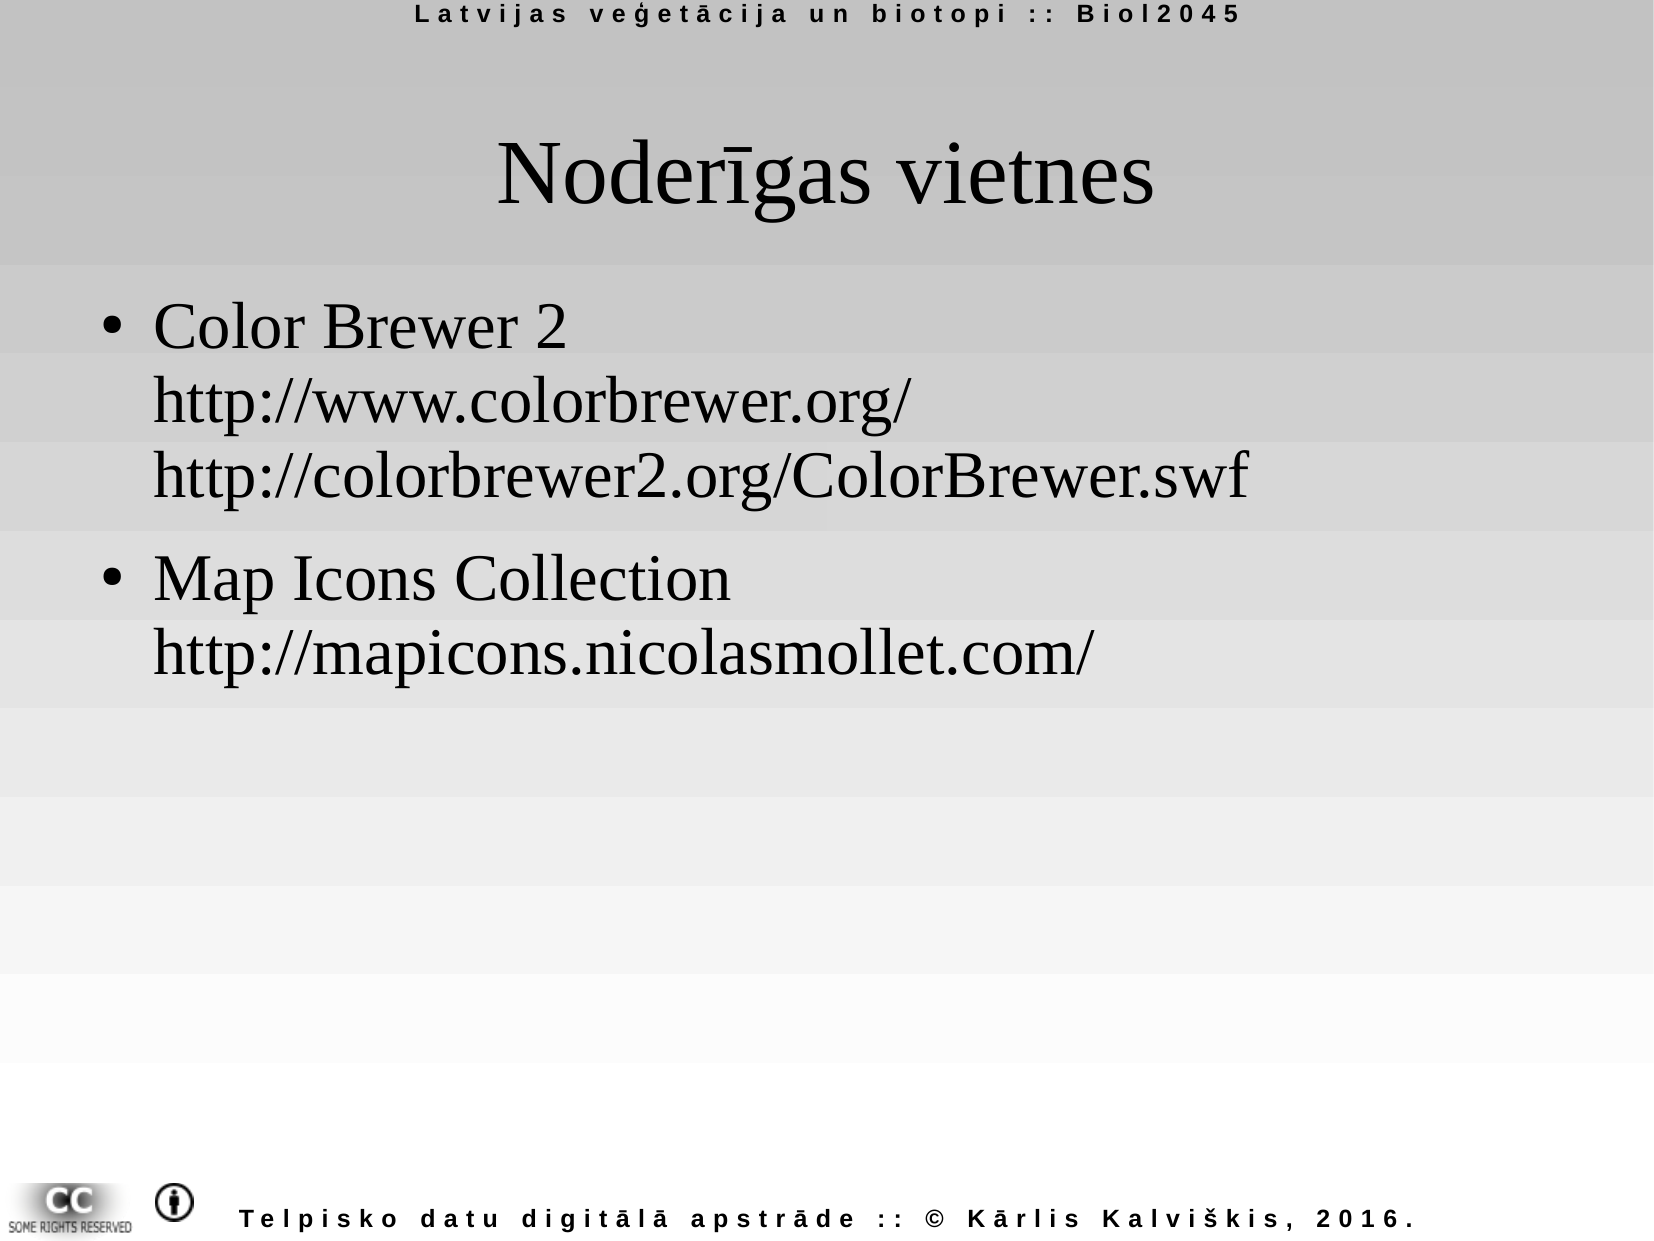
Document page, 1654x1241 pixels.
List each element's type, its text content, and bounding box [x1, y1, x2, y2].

picture [0, 0, 1654, 1241]
title Noderīgas vietnes [29, 49, 1625, 296]
list Color Brewer 2 http://www.colorbrewer.org/ http://colorbrewer2.org/ColorBrewer.swf Map Icons Collection http://mapicons.nicolasmollet.com/ [82, 289, 1571, 1113]
